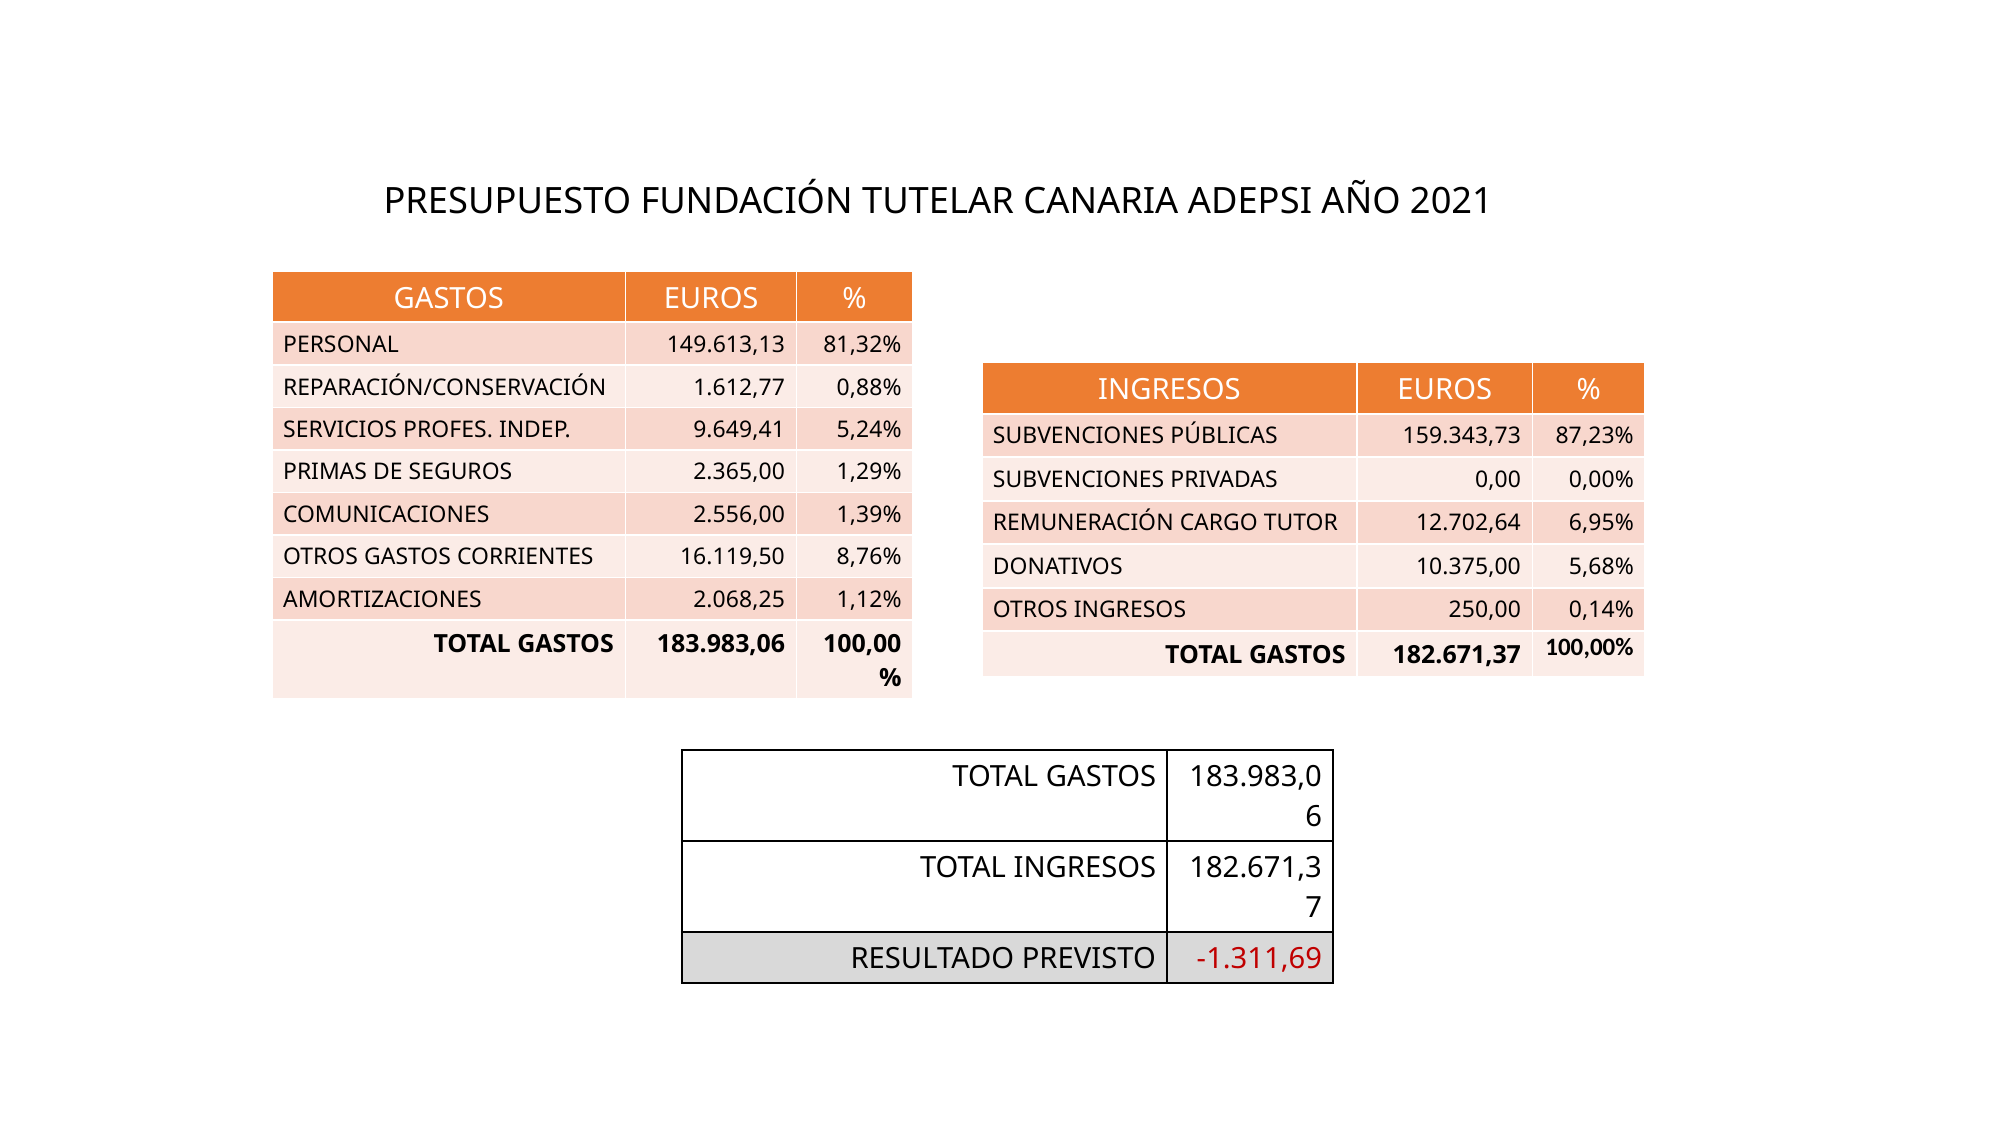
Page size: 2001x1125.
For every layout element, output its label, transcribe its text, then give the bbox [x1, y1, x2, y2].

table_cell 182.671,37 [1168, 842, 1332, 931]
table_cell 0,00% [1533, 458, 1644, 500]
table_cell OTROS INGRESOS [983, 589, 1356, 630]
table_cell -1.311,69 [1168, 933, 1332, 982]
table_cell 0,88% [797, 366, 912, 407]
table_cell TOTAL GASTOS [983, 632, 1356, 676]
table_cell 159.343,73 [1358, 415, 1532, 456]
table_cell 0,14% [1533, 589, 1644, 630]
table_cell 8,76% [797, 536, 912, 577]
table_cell 5,68% [1533, 545, 1644, 587]
table_cell 9.649,41 [626, 408, 796, 449]
table_cell 87,23% [1533, 415, 1644, 456]
table_cell SUBVENCIONES PRIVADAS [983, 458, 1356, 500]
table_cell OTROS GASTOS CORRIENTES [273, 536, 625, 577]
table_cell 182.671,37 [1358, 632, 1532, 676]
table_cell 250,00 [1358, 589, 1532, 630]
table_cell TOTAL INGRESOS [683, 842, 1166, 931]
table_cell 2.365,00 [626, 451, 796, 492]
table_cell TOTAL GASTOS [273, 621, 625, 698]
table_cell 183.983,06 [626, 621, 796, 698]
table_cell 1.612,77 [626, 366, 796, 407]
table_cell 2.556,00 [626, 493, 796, 534]
table_header INGRESOS [983, 363, 1356, 413]
table_cell DONATIVOS [983, 545, 1356, 587]
table_cell 1,12% [797, 578, 912, 619]
table_cell 10.375,00 [1358, 545, 1532, 587]
table_cell 5,24% [797, 408, 912, 449]
table_cell 149.613,13 [626, 323, 796, 364]
table_header EUROS [626, 272, 796, 321]
table_cell 100,00% [1533, 632, 1644, 676]
table_cell COMUNICACIONES [273, 493, 625, 534]
table_cell 16.119,50 [626, 536, 796, 577]
table_header GASTOS [273, 272, 625, 321]
table_cell REMUNERACIÓN CARGO TUTOR [983, 502, 1356, 543]
table_cell AMORTIZACIONES [273, 578, 625, 619]
table_cell RESULTADO PREVISTO [683, 933, 1166, 982]
table_cell REPARACIÓN/CONSERVACIÓN [273, 366, 625, 407]
table_cell 6,95% [1533, 502, 1644, 543]
table_cell SUBVENCIONES PÚBLICAS [983, 415, 1356, 456]
table_header 183.983,06 [1168, 751, 1332, 840]
table_cell 81,32% [797, 323, 912, 364]
table_cell PERSONAL [273, 323, 625, 364]
table_cell PRIMAS DE SEGUROS [273, 451, 625, 492]
title PRESUPUESTO FUNDACIÓN TUTELAR CANARIA ADEPSI AÑO 2021 [319, 160, 1558, 242]
table_header % [1533, 363, 1644, 413]
table_cell SERVICIOS PROFES. INDEP. [273, 408, 625, 449]
table_header TOTAL GASTOS [683, 751, 1166, 840]
table_cell 100,00% [797, 621, 912, 698]
table_cell 12.702,64 [1358, 502, 1532, 543]
table_cell 2.068,25 [626, 578, 796, 619]
table_header EUROS [1358, 363, 1532, 413]
table_cell 1,29% [797, 451, 912, 492]
table_cell 1,39% [797, 493, 912, 534]
table_header % [797, 272, 912, 321]
table_cell 0,00 [1358, 458, 1532, 500]
